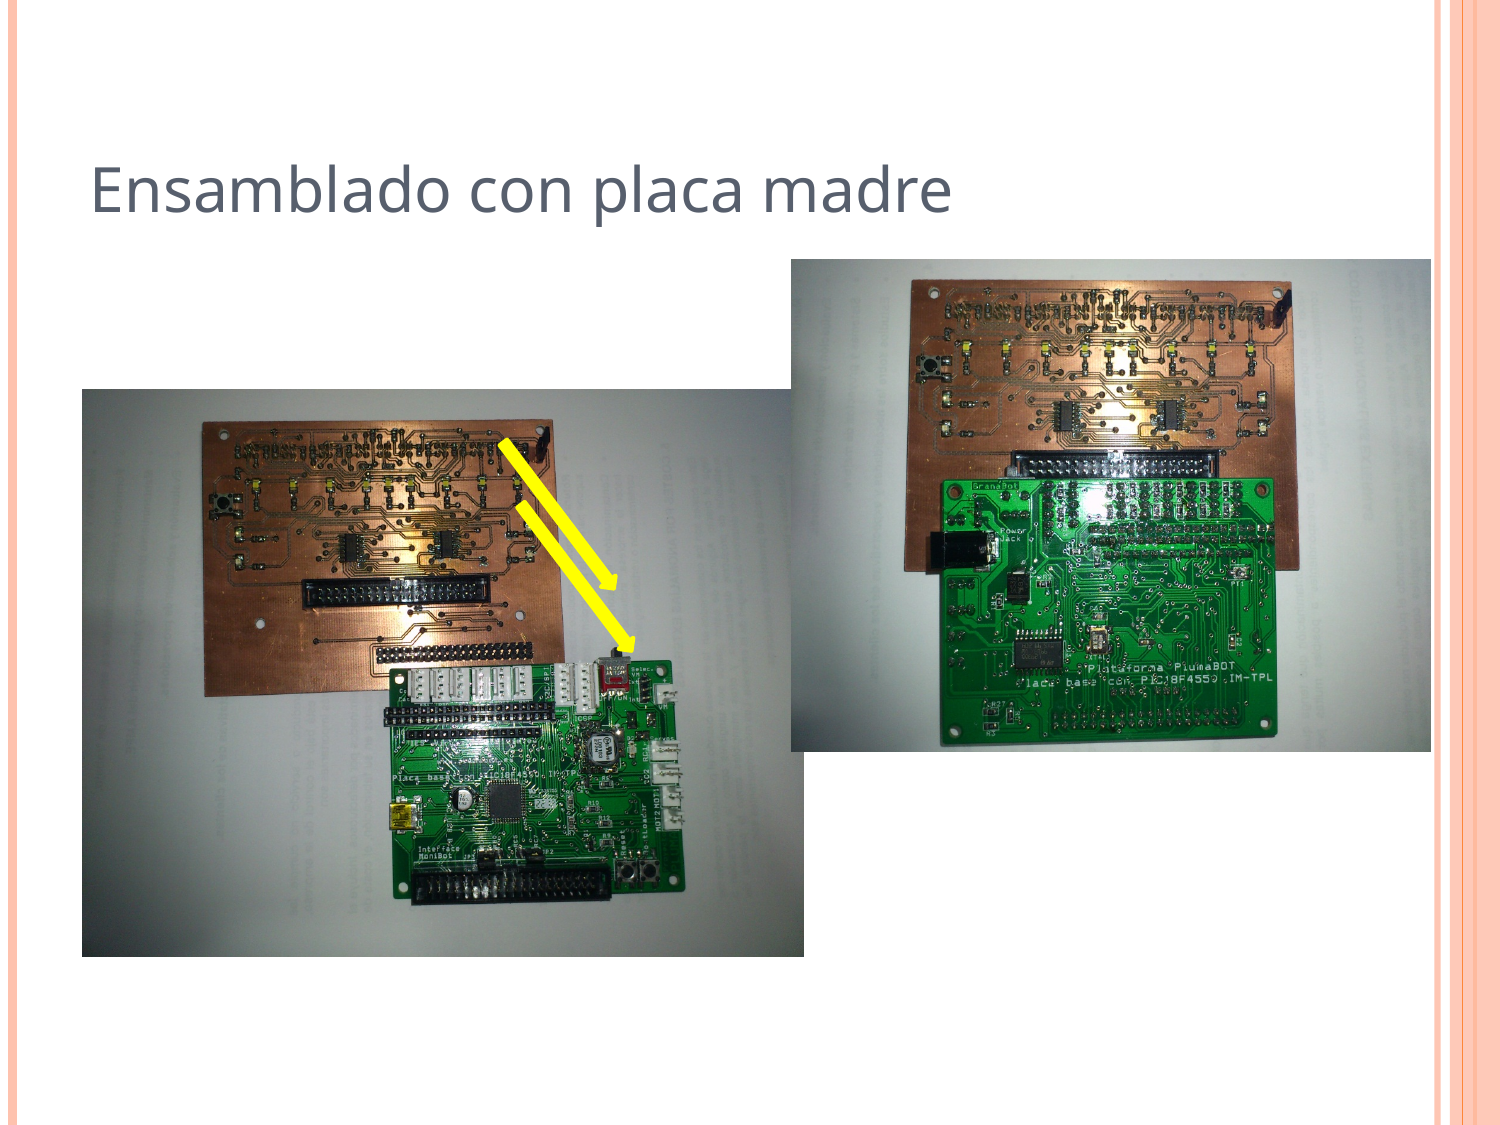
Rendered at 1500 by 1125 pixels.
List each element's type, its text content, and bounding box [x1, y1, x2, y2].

text_box [517, 501, 634, 651]
title Ensamblado con placa madre [75, 45, 1300, 233]
picture [82, 259, 1431, 957]
text_box [499, 439, 616, 589]
